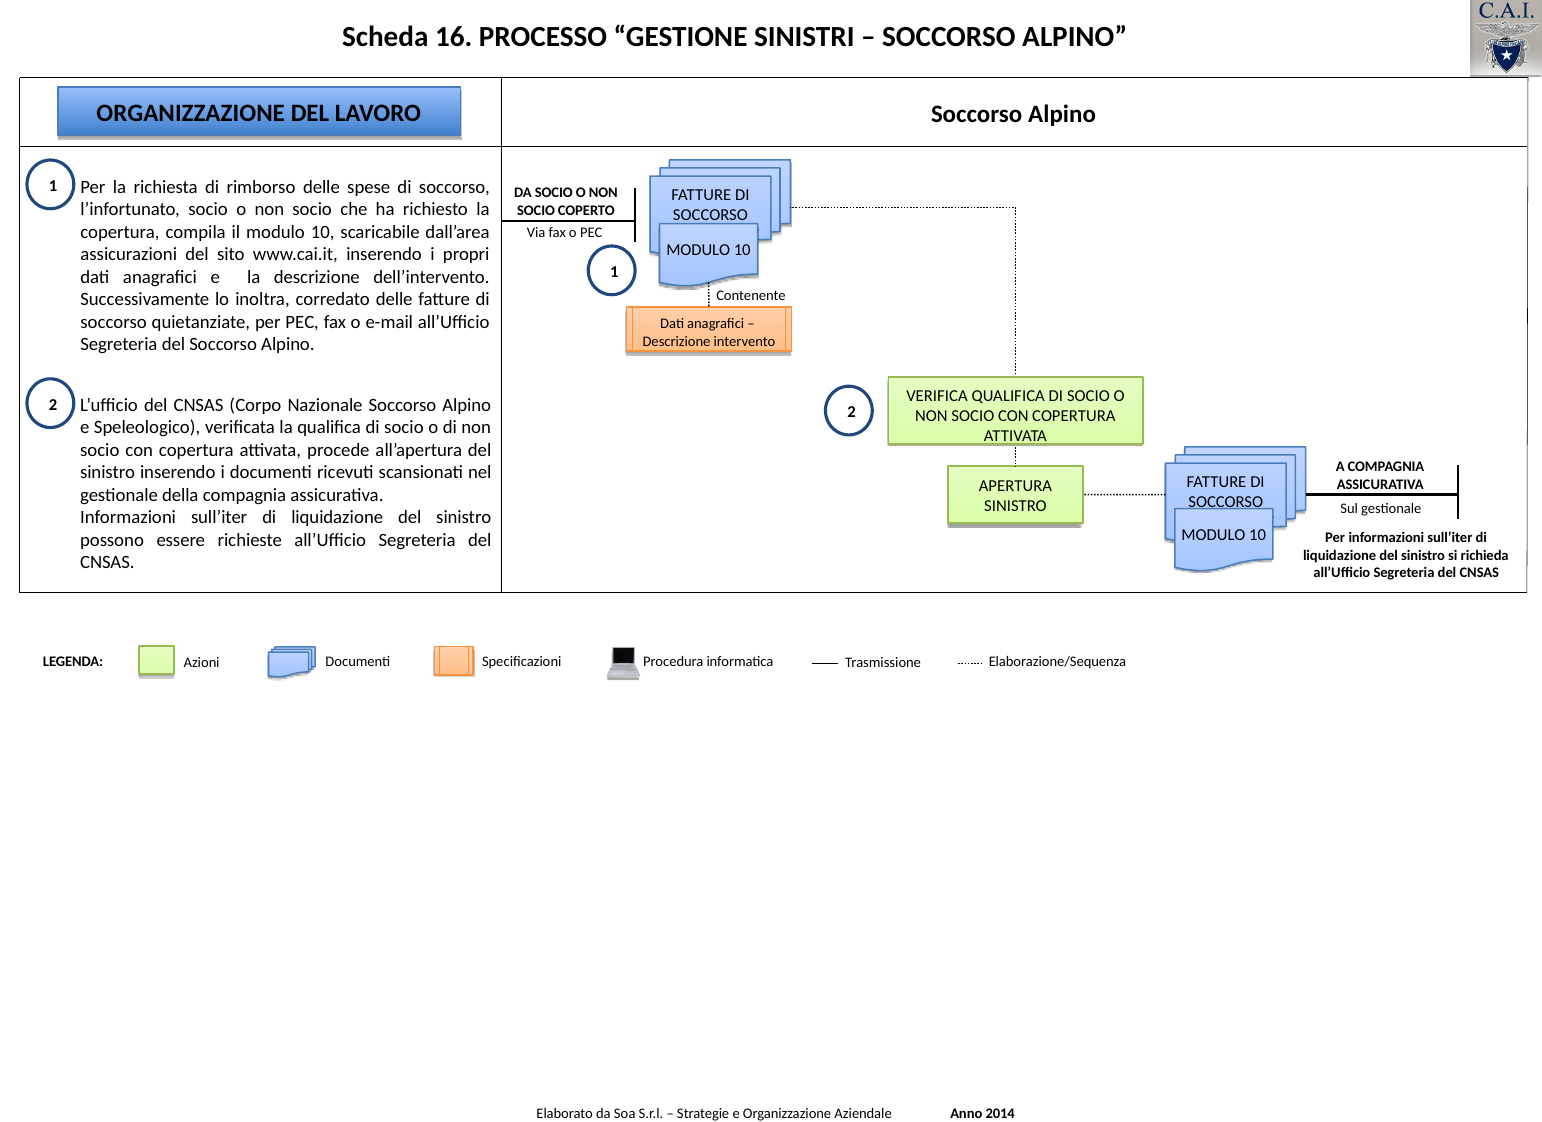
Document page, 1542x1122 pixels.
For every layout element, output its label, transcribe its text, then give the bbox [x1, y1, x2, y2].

text_box 2 [26, 378, 65, 428]
text_box Per informazioni sull’iter di liquidazione del sinistro si richieda all’Ufficio Segreteria del CNSAS [1283, 520, 1529, 590]
text_box Specificazioni [467, 644, 597, 678]
text_box 1 [26, 160, 67, 209]
text_box Azioni [168, 645, 269, 679]
text_box 2 [825, 386, 873, 435]
text_box FATTURE DI SOCCORSO QUIETANZIATE [1165, 446, 1306, 541]
text_box FATTURE DI SOCCORSO QUIETANZIATE [650, 159, 791, 254]
text_box Trasmissione [830, 645, 960, 679]
text_box ORGANIZZAZIONE DEL LAVORO [58, 87, 461, 135]
picture [606, 646, 628, 678]
text_box [139, 646, 168, 674]
text_box Procedura informatica [628, 644, 811, 678]
text_box [268, 646, 316, 677]
text_box Documenti [310, 644, 441, 678]
text_box Contenente [634, 278, 868, 312]
picture [1470, 0, 1542, 75]
text_box 1 [588, 246, 636, 295]
text_box [435, 647, 473, 675]
text_box A COMPAGNIA ASSICURATIVA [1303, 449, 1458, 491]
text_box Elaborazione/Sequenza [973, 644, 1148, 678]
text_box Dati anagrafici – Descrizione intervento [633, 307, 785, 351]
text_box VERIFICA QUALIFICA DI SOCIO O NON SOCIO CON COPERTURA ATTIVATA [889, 377, 1143, 444]
text_box Elaborato da Soa S.r.l. – Strategie e Organizzazione Aziendale Anno 2014 [4, 1096, 1542, 1122]
text_box L’ufficio del CNSAS (Corpo Nazionale Soccorso Alpino e Speleologico), verificata la qualifica di socio o di non socio con copertura attivata, procede all’apertura del sinistro inserendo i documenti ricevuti scansionati nel gestionale della compagnia assicurativa. Informazioni sull’iter di liquidazione del sinistro possono essere richieste all’Ufficio Segreteria del CNSAS. [65, 384, 507, 582]
text_box APERTURA SINISTRO [948, 466, 1083, 523]
text_box Scheda 16. PROCESSO “GESTIONE SINISTRI – SOCCORSO ALPINO” [0, 0, 1470, 74]
text_box Sul gestionale [1264, 491, 1498, 525]
text_box MODULO 10 [1174, 508, 1273, 571]
text_box Via fax o PEC [447, 215, 650, 249]
text_box DA SOCIO O NON SOCIO COPERTO [488, 175, 644, 226]
text_box Soccorso Alpino [500, 77, 1527, 147]
text_box Per la richiesta di rimborso delle spese di soccorso, l’infortunato, socio o non socio che ha richiesto la copertura, compila il modulo 10, scaricabile dall’area assicurazioni del sito www.cai.it, inserendo i propri dati anagrafici e la descrizione dell’intervento. Successivamente lo inoltra, corredato delle fatture di soccorso quietanziate, per PEC, fax o e-mail all’Ufficio Segreteria del Soccorso Alpino. [65, 167, 501, 365]
text_box MODULO 10 [659, 223, 758, 286]
text_box LEGENDA: [27, 643, 135, 677]
